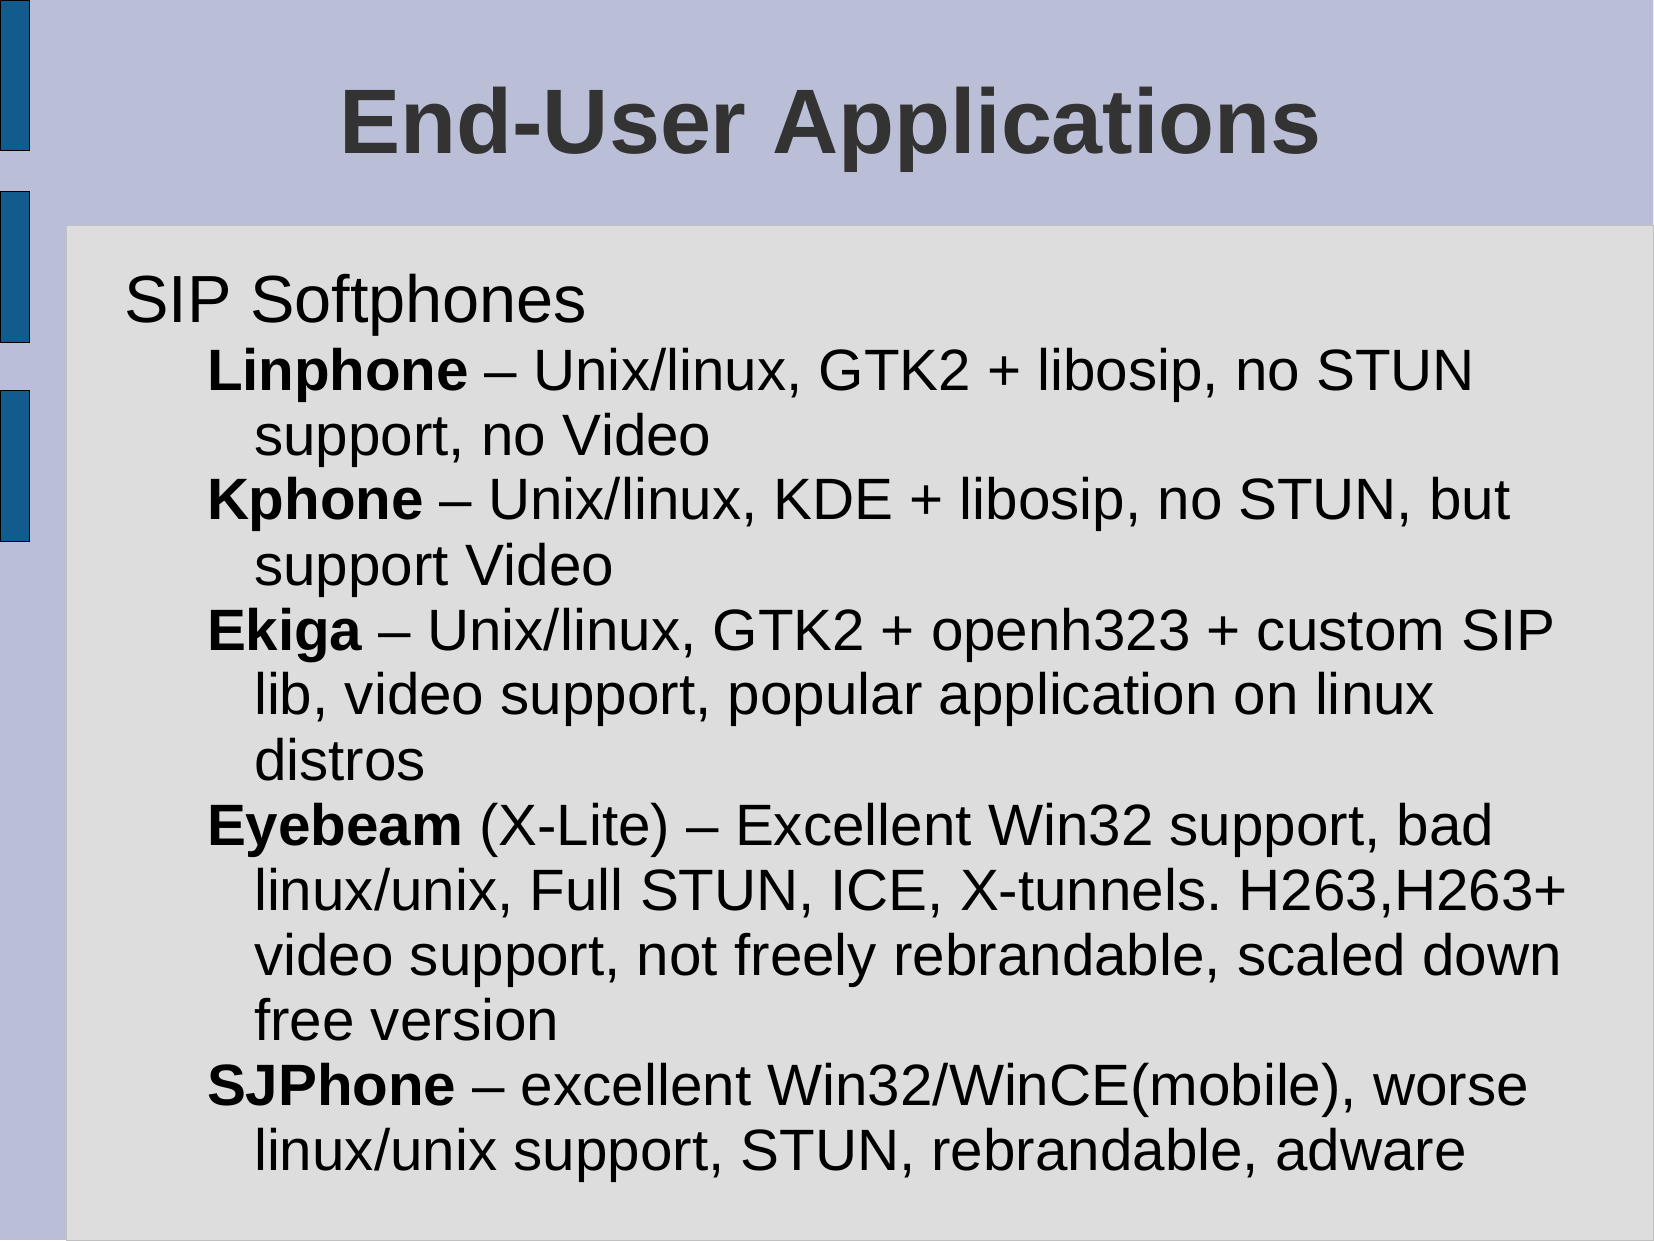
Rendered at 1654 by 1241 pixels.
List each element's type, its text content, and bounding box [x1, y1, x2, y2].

title End-User Applications [125, 17, 1538, 226]
list SIP Softphones Linphone – Unix/linux, GTK2 + libosip, no STUN support, no Video Kphone – Unix/linux, KDE + libosip, no STUN, but support Video Ekiga – Unix/linux, GTK2 + openh323 + custom SIP lib, video support, popular application on linux distros Eyebeam (X-Lite) – Excellent Win32 support, bad linux/unix, Full STUN, ICE, X-tunnels. H263,H263+ video support, not freely rebrandable, scaled down free version SJPhone – excellent Win32/WinCE(mobile), worse linux/unix support, STUN, rebrandable, adware [112, 262, 1613, 1183]
